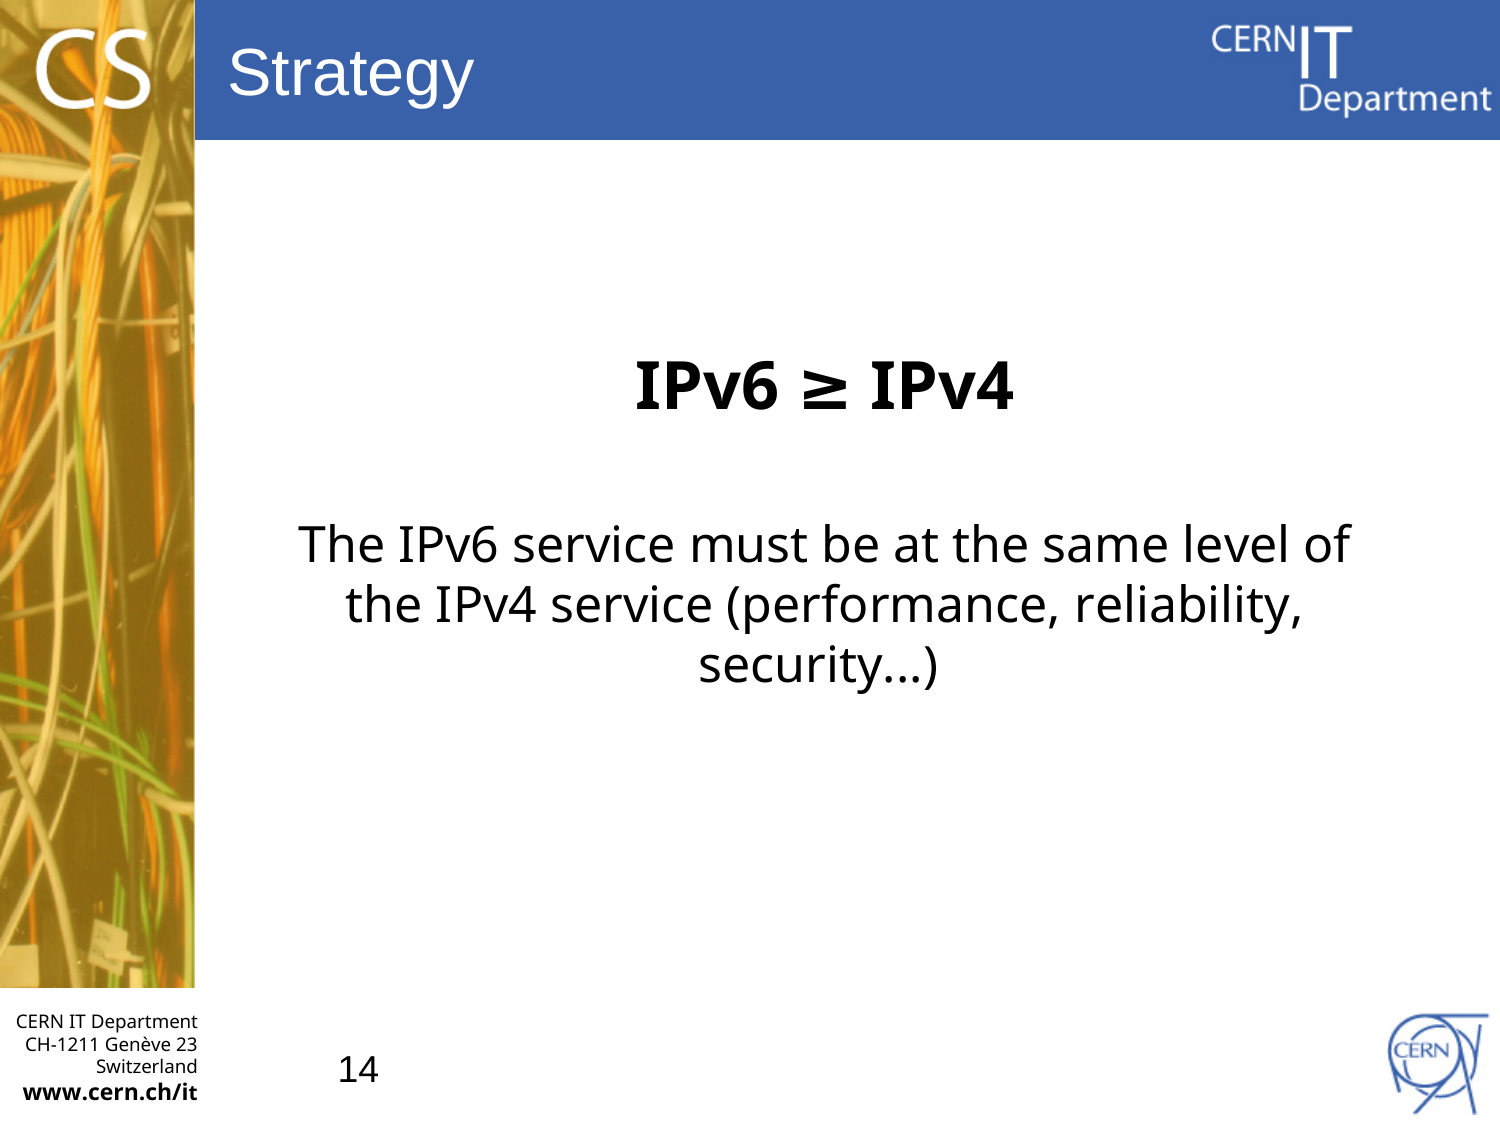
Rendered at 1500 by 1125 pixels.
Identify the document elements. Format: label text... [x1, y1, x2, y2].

picture [1126, 0, 1500, 140]
title Strategy [212, 0, 1126, 157]
picture [0, 0, 212, 988]
picture [1387, 1012, 1490, 1115]
text_box IPv6 ≥ IPv4 The IPv6 service must be at the same level of the IPv4 service (performance, reliability, security...) [262, 255, 1388, 826]
